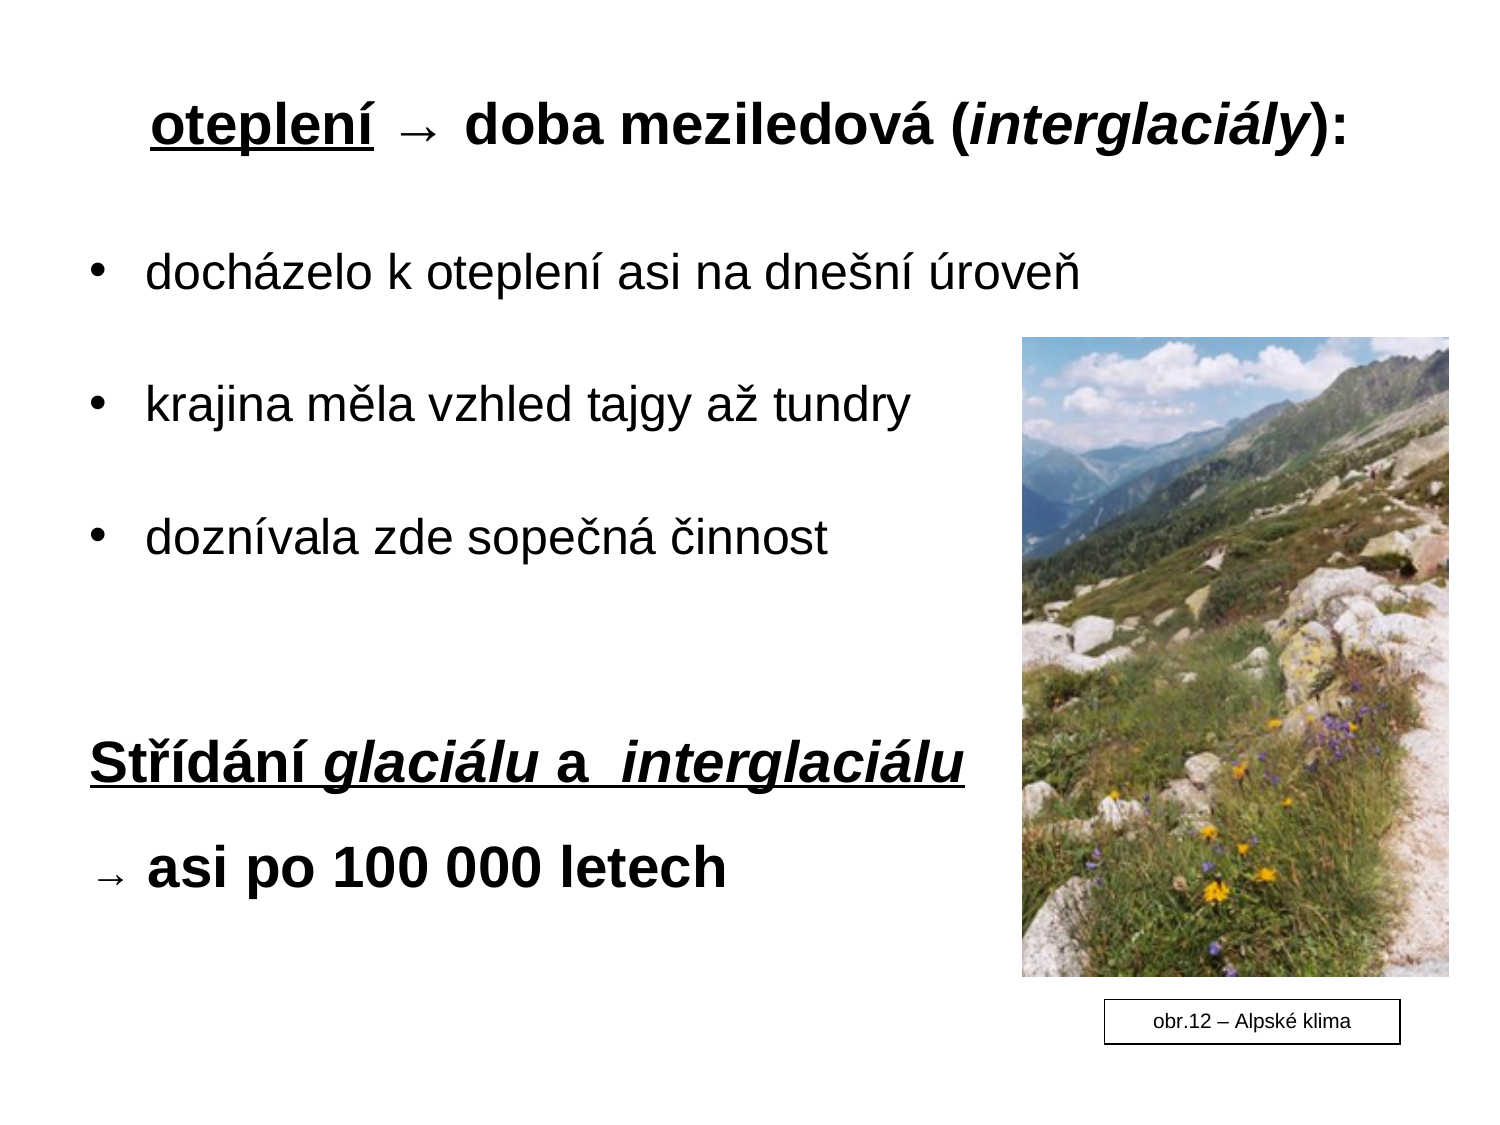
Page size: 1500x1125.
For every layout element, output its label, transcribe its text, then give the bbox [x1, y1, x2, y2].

title oteplení → doba meziledová (interglaciály): [75, 45, 1426, 197]
text_box obr.12 – Alpské klima [1104, 999, 1400, 1045]
list docházelo k oteplení asi na dnešní úroveň krajina měla vzhled tajgy až tundry doznívala zde sopečná činnost Střídání glaciálu a interglaciálu → asi po 100 000 letech [75, 231, 1426, 1020]
picture [1022, 337, 1449, 977]
